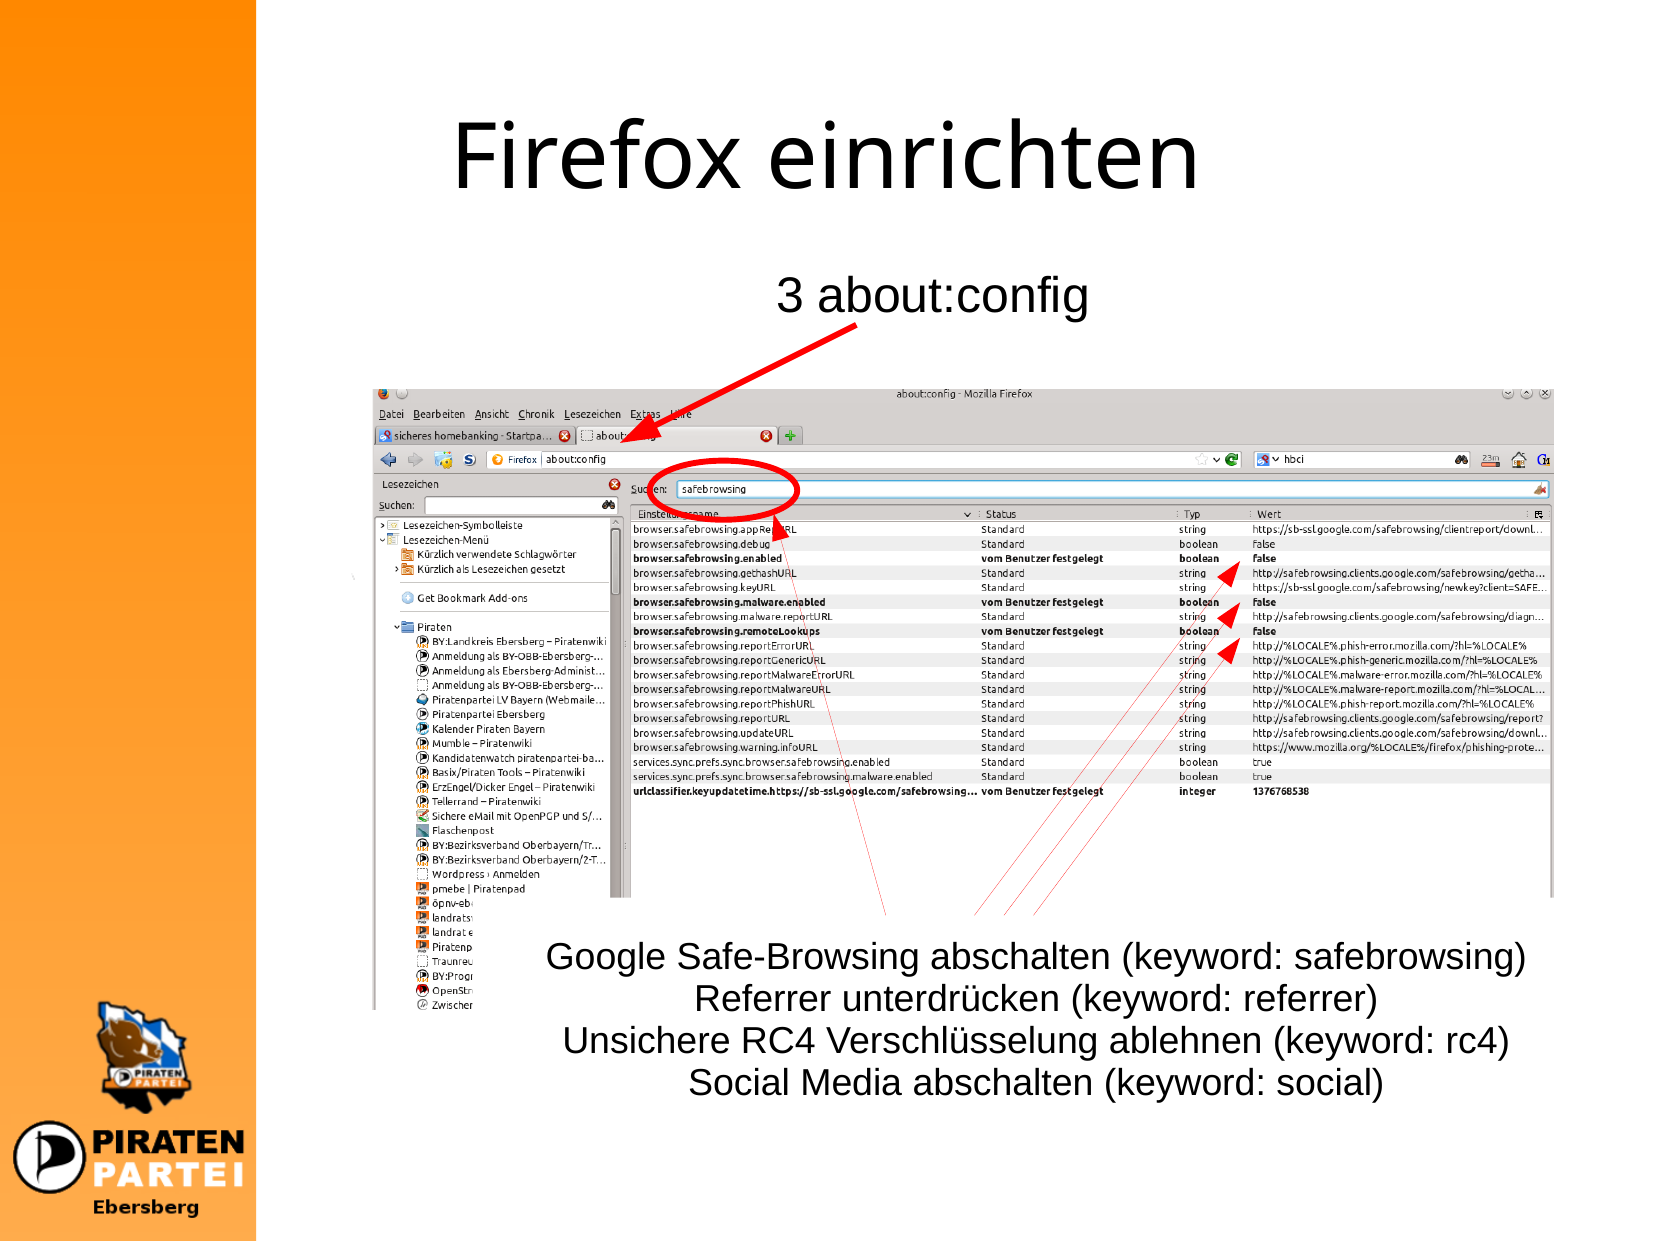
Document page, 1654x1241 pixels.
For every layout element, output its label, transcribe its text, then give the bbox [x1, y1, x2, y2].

text_box Google Safe-Browsing abschalten (keyword: safebrowsing) Referrer unterdrücken (keyword: referrer) Unsichere RC4 Verschlüsselung ablehnen (keyword: rc4) Social Media abschalten (keyword: social) [472, 897, 1601, 1142]
title Firefox einrichten [82, 49, 1571, 257]
picture [0, 0, 1654, 1241]
subtitle 3 about:config [295, 236, 1571, 355]
